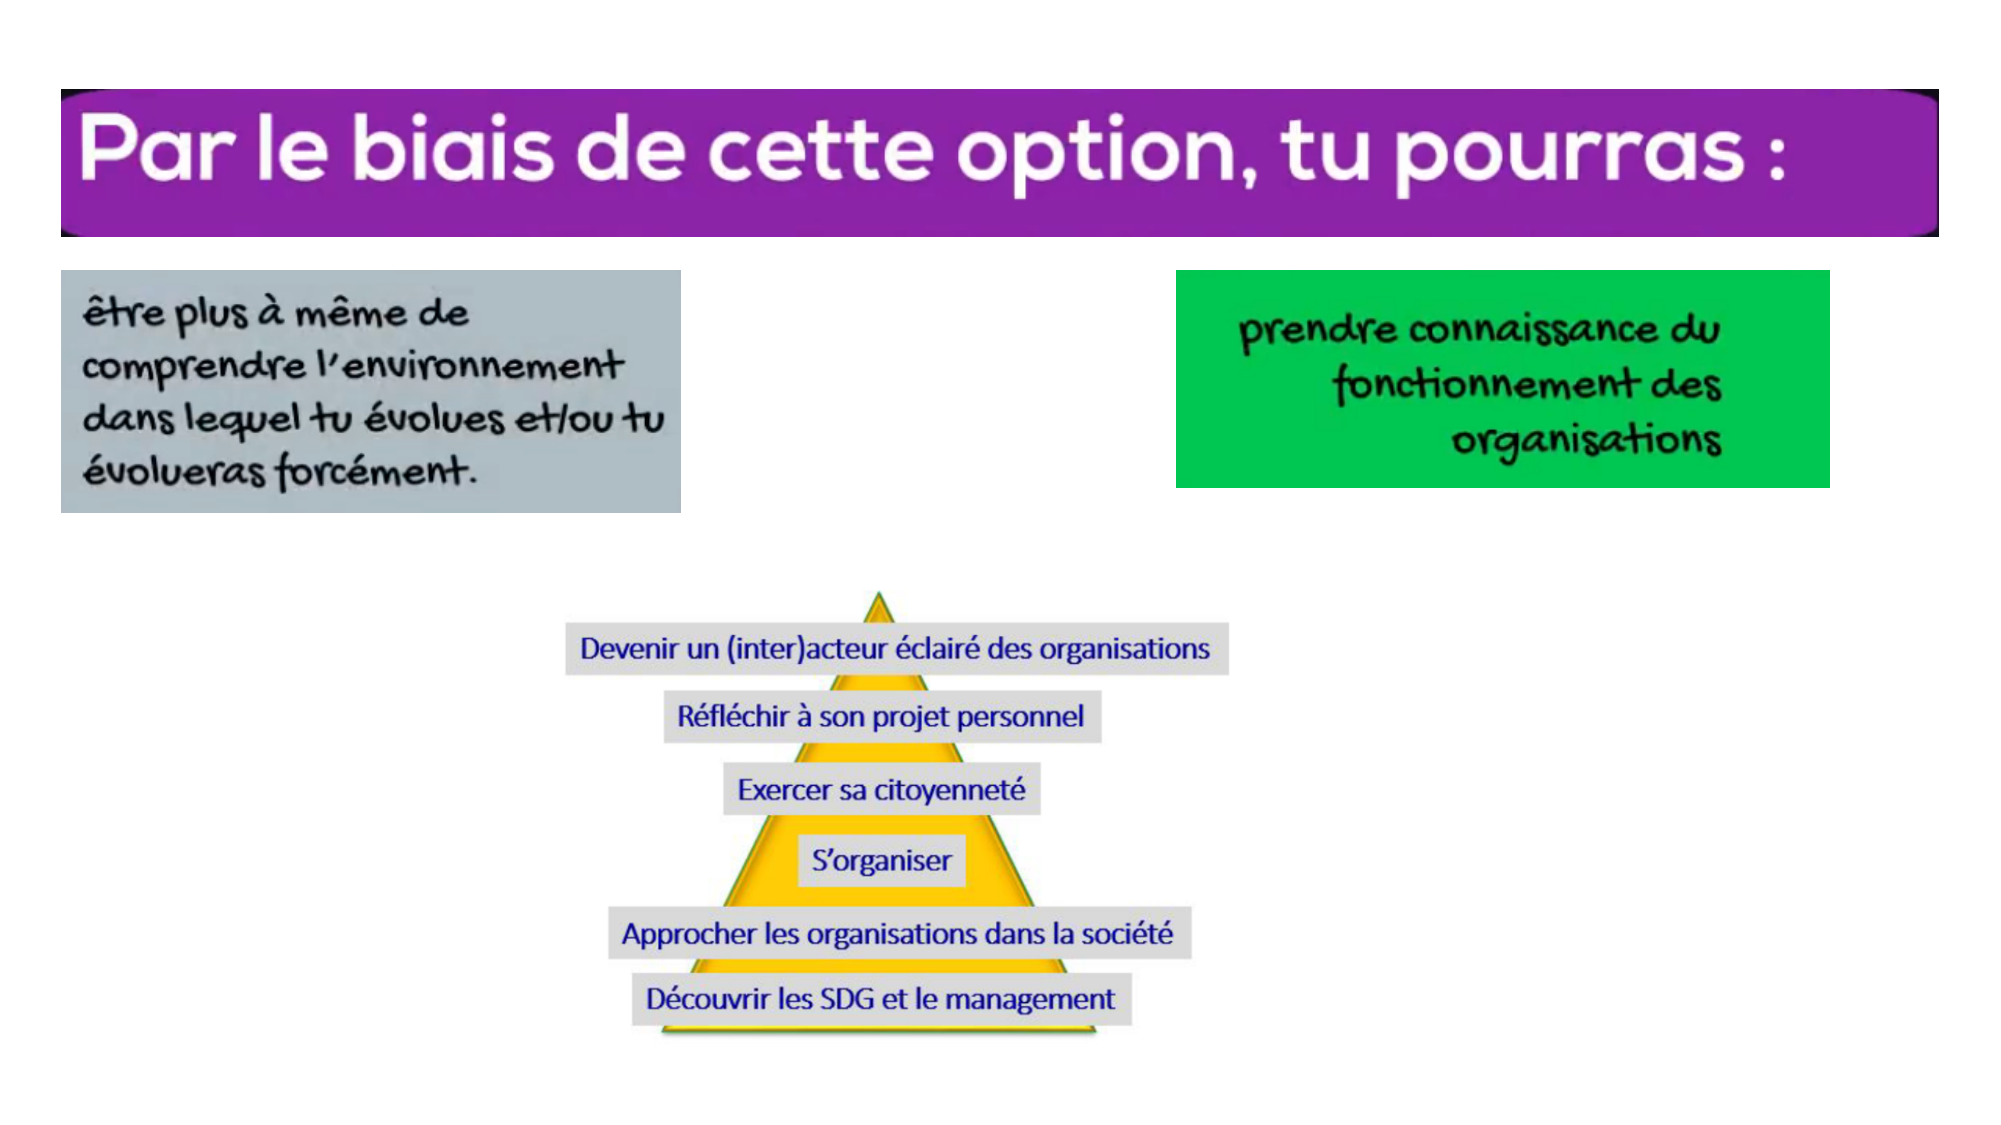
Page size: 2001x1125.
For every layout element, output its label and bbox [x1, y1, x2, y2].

picture [61, 270, 681, 513]
picture [537, 571, 1263, 1064]
picture [1176, 270, 1830, 488]
picture [61, 89, 1939, 237]
